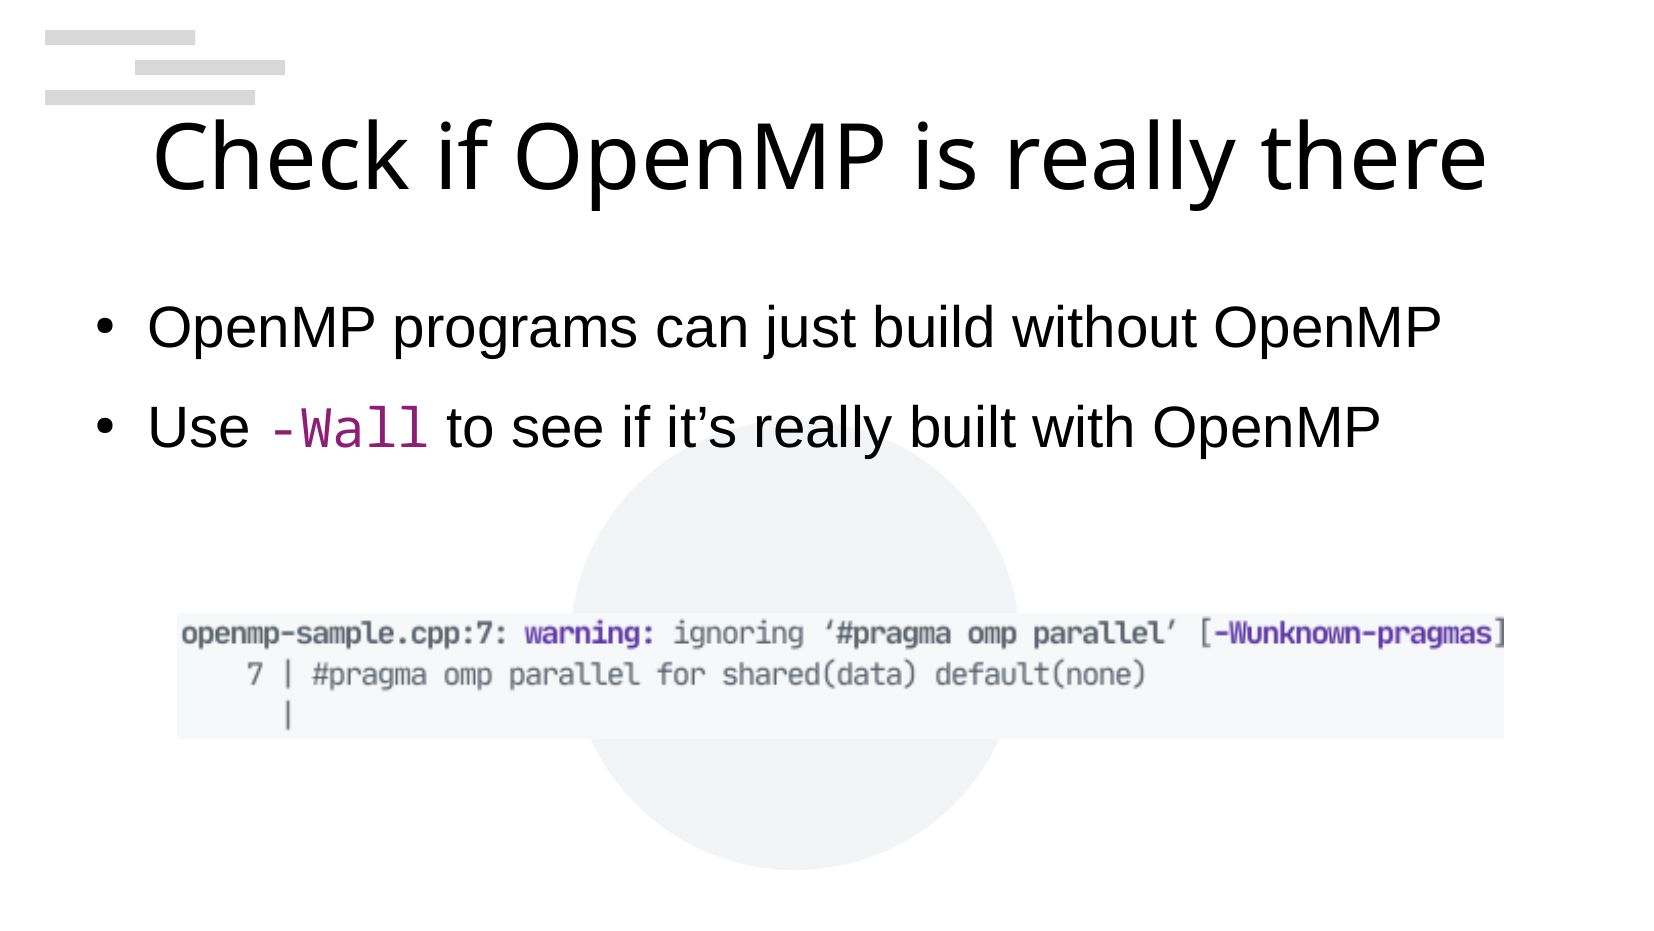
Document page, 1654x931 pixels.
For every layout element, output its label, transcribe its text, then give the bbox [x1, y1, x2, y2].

list OpenMP programs can just build without OpenMP Use -Wall to see if it’s really built with OpenMP [76, 295, 1565, 835]
picture [177, 613, 1504, 739]
title Check if OpenMP is really there [76, 76, 1565, 233]
